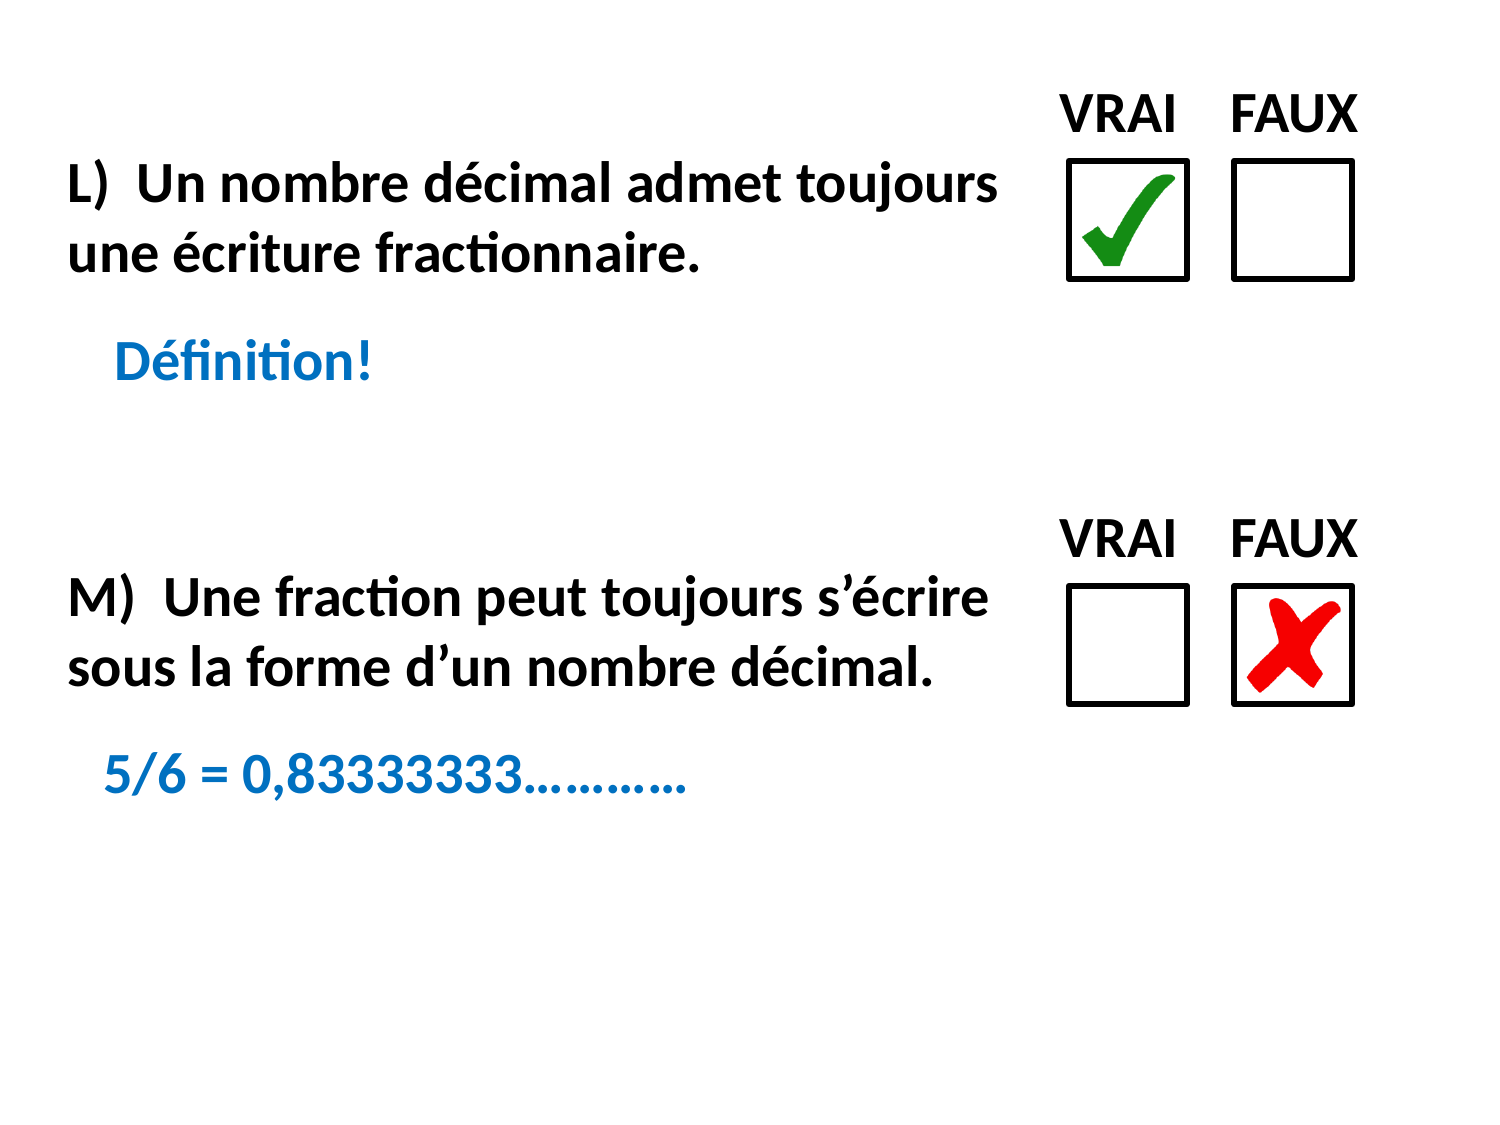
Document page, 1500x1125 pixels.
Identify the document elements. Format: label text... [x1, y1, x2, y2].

text_box Définition! [100, 314, 987, 400]
text_box M) Une fraction peut toujours s’écrire sous la forme d’un nombre décimal. [53, 550, 1046, 706]
picture [1080, 172, 1176, 268]
text_box VRAI FAUX [1045, 491, 1388, 577]
picture [1246, 597, 1341, 693]
text_box L) Un nombre décimal admet toujours une écriture fractionnaire. [53, 137, 1046, 292]
text_box VRAI FAUX [1045, 66, 1388, 152]
text_box 5/6 = 0,83333333………… [88, 727, 975, 813]
